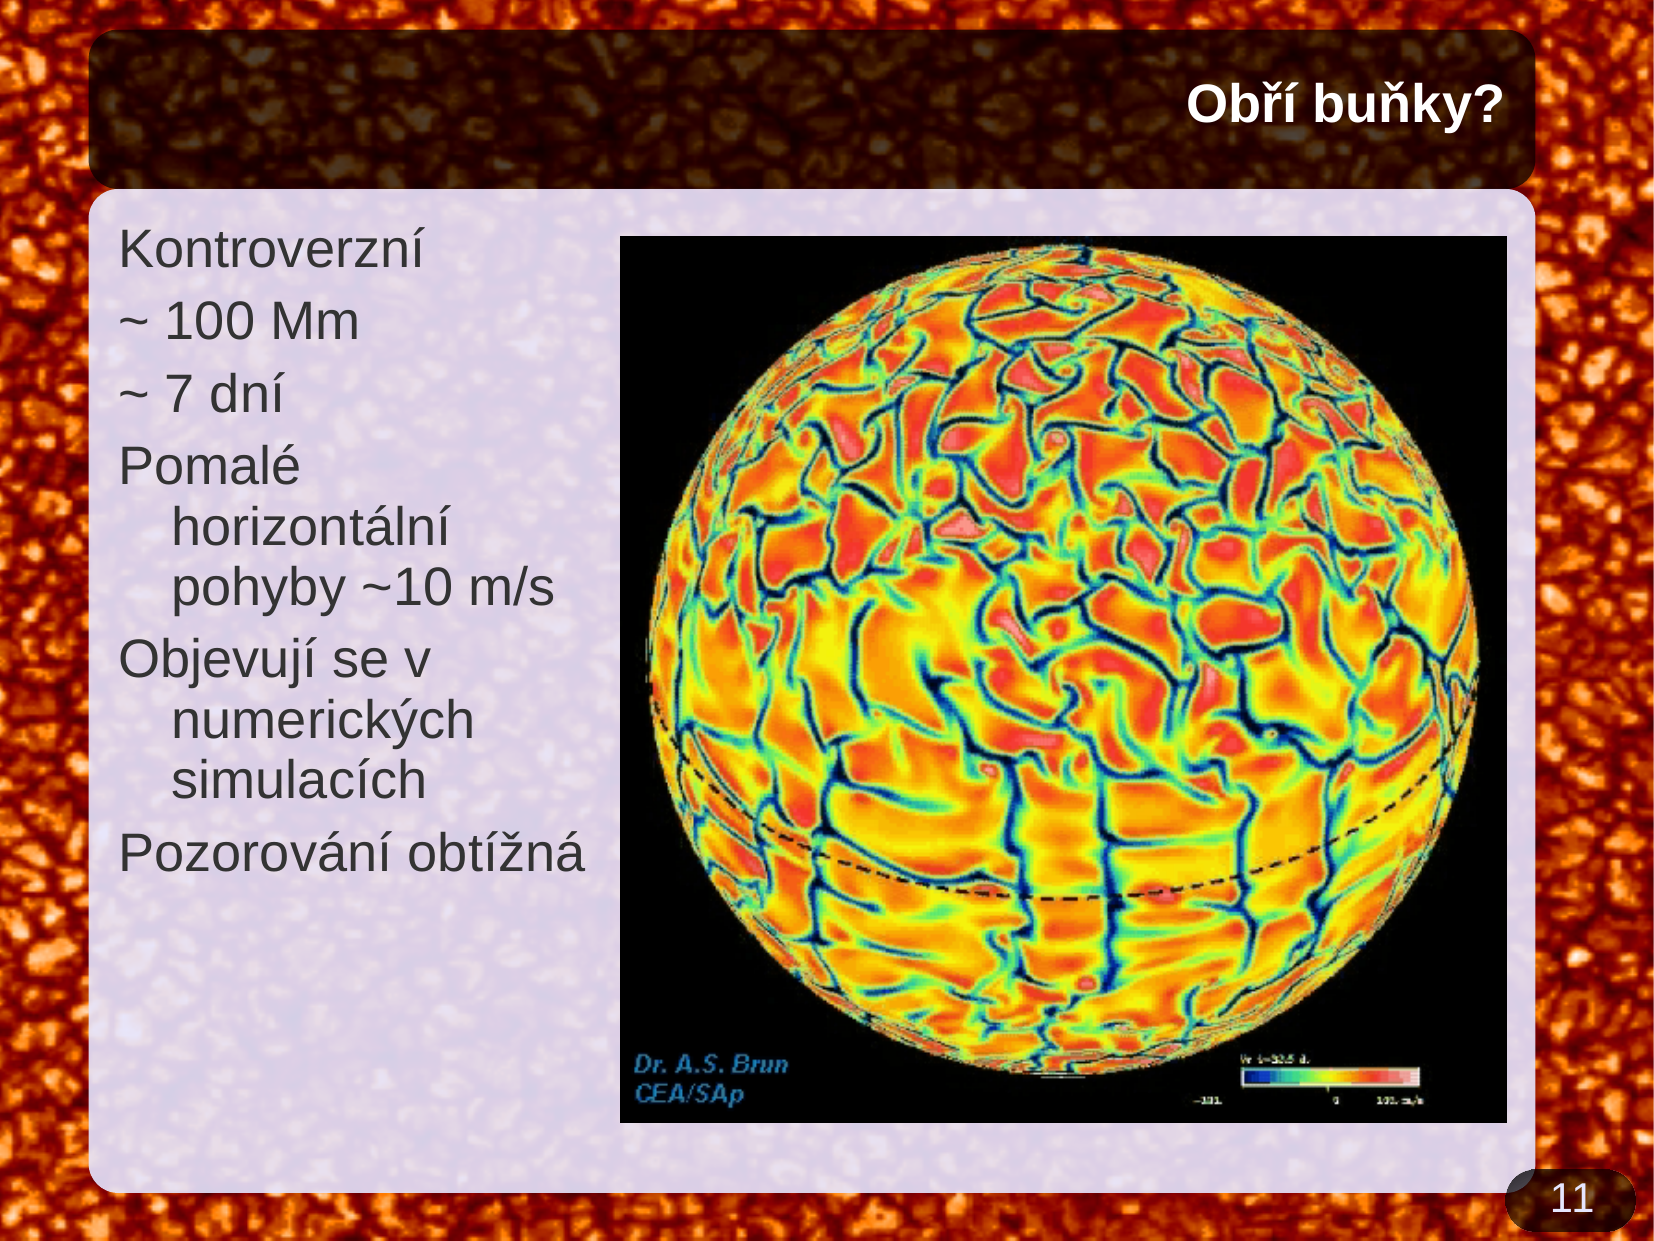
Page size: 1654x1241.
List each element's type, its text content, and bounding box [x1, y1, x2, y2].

picture [0, 0, 1654, 1241]
title Obří buňky? [118, 59, 1506, 148]
list Kontroverzní ~ 100 Mm ~ 7 dní Pomalé horizontální pohyby ~10 m/s Objevují se v numerických simulacích Pozorování obtížná [118, 218, 591, 1164]
